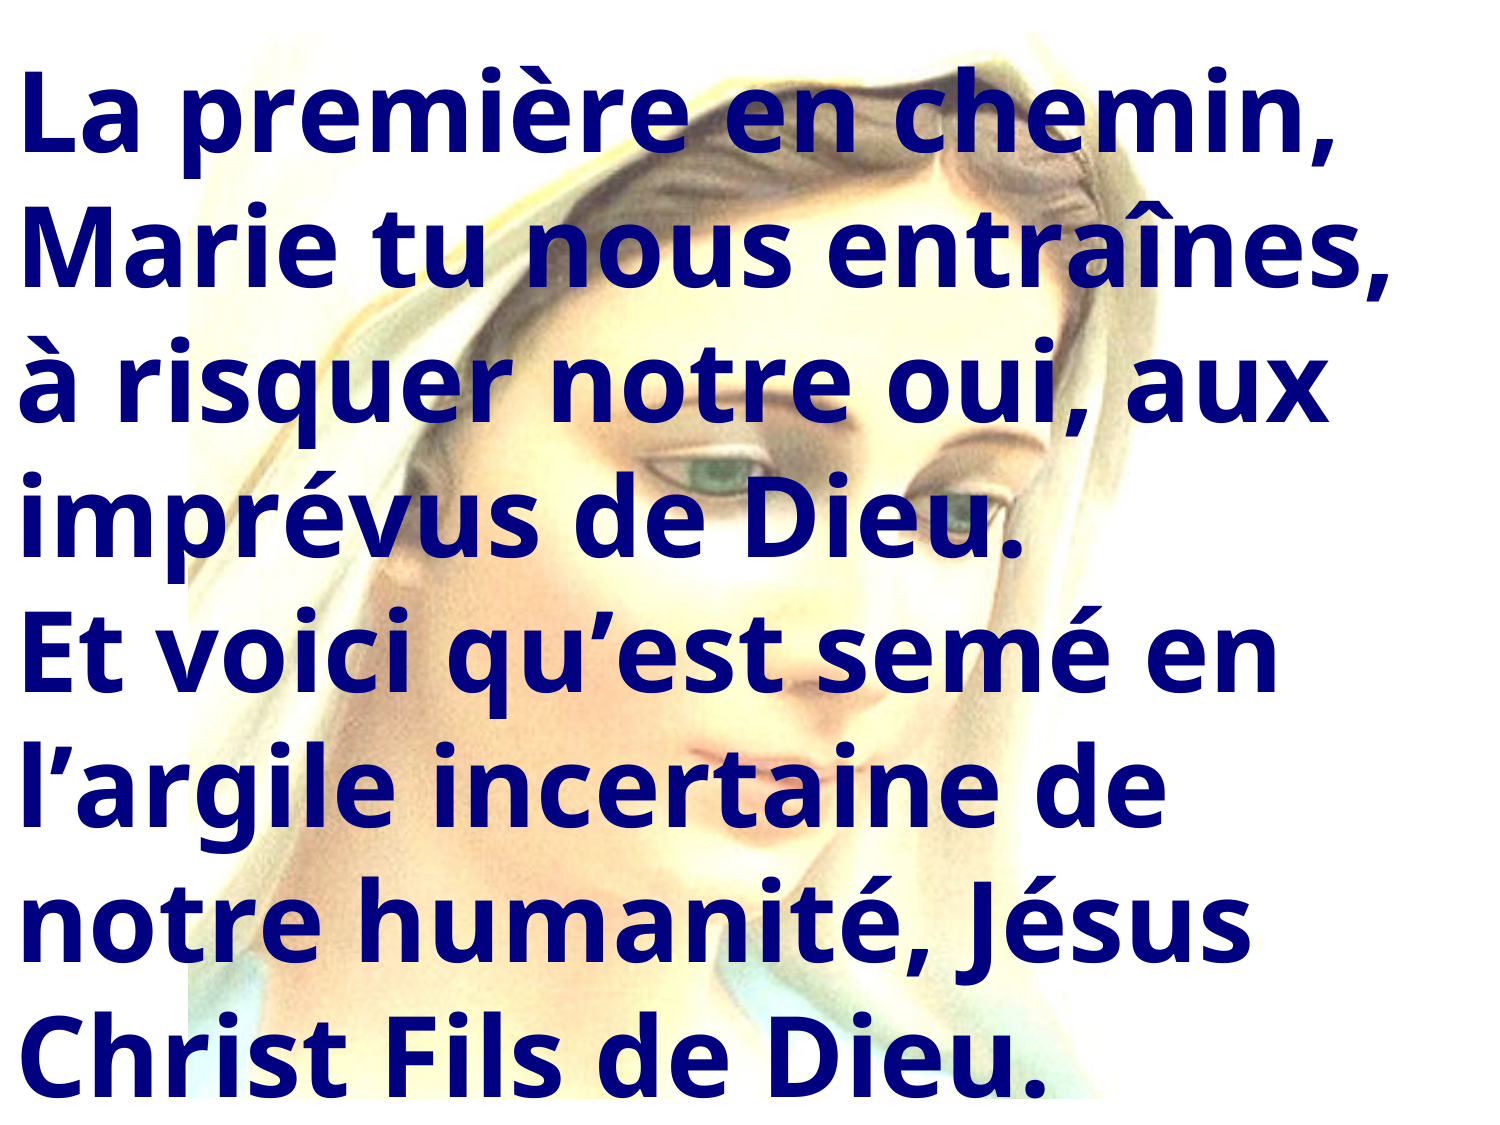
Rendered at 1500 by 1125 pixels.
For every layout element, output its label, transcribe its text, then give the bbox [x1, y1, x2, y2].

picture [188, 971, 1264, 1099]
list La première en chemin, Marie tu nous entraînes, à risquer notre oui, aux imprévus de Dieu. Et voici qu’est semé en l’argile incertaine de notre humanité, Jésus Christ Fils de Dieu. [0, 32, 1489, 971]
